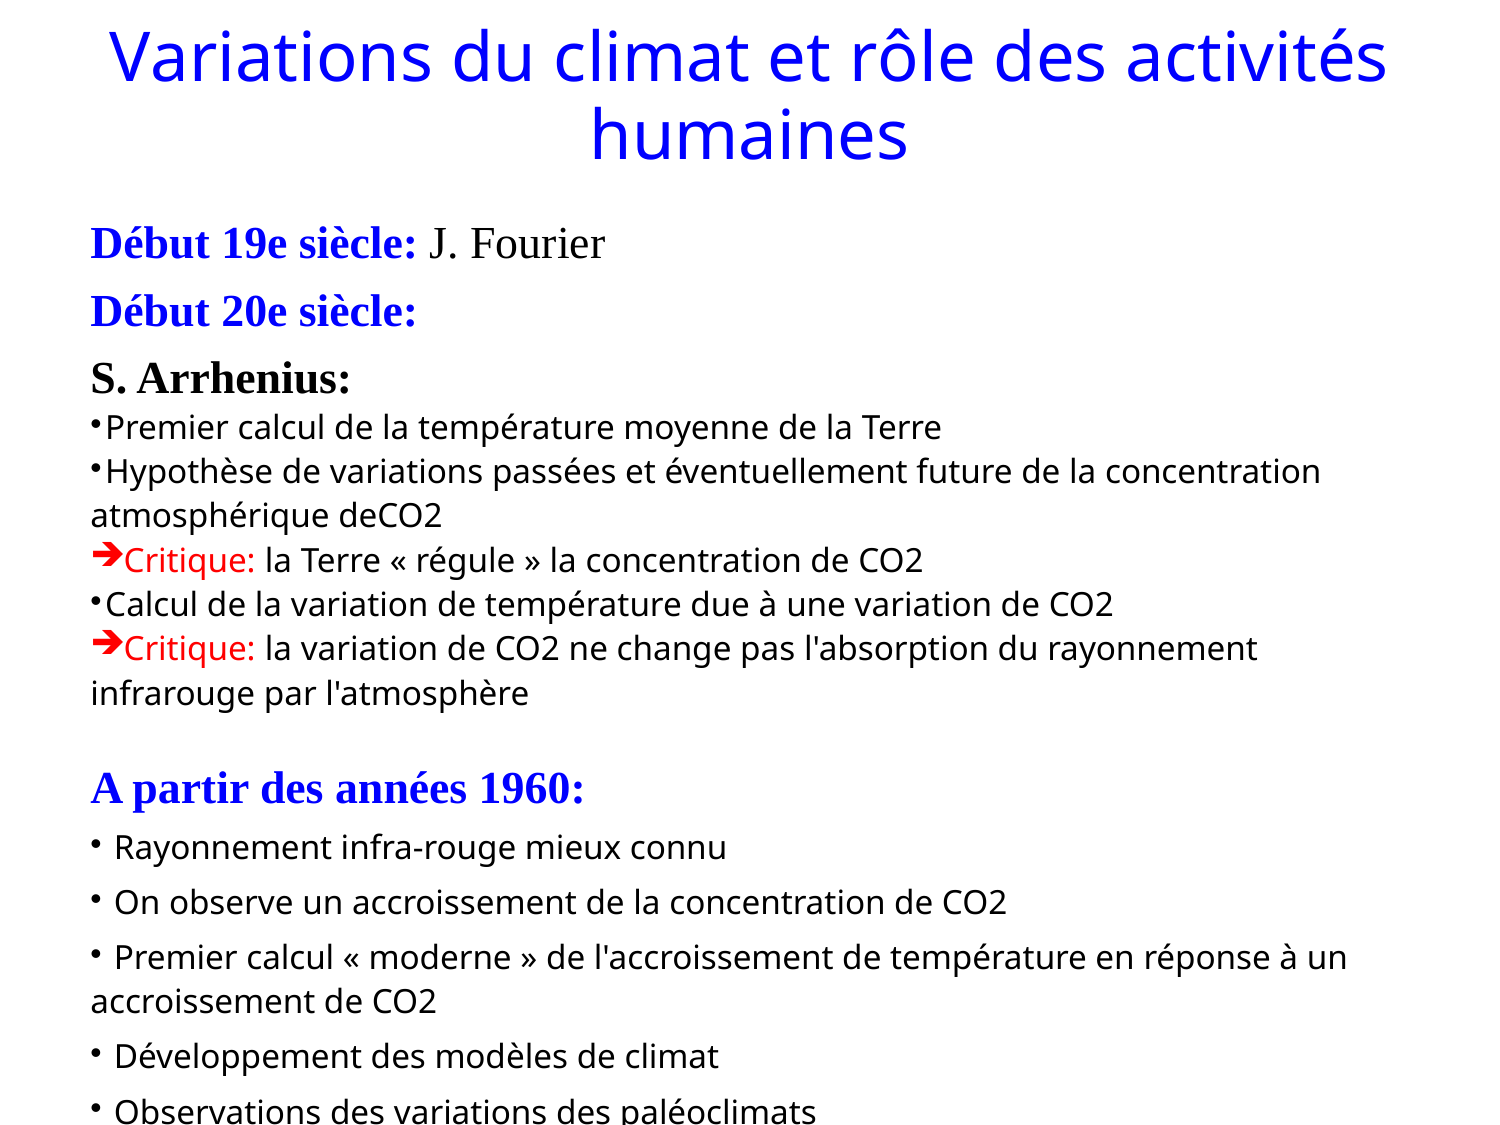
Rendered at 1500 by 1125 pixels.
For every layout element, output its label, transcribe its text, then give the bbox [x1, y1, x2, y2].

text_box Début 19e siècle: J. Fourier Début 20e siècle: S. Arrhenius: Premier calcul de la température moyenne de la Terre Hypothèse de variations passées et éventuellement future de la concentration atmosphérique deCO2 Critique: la Terre « régule » la concentration de CO2 Calcul de la variation de température due à une variation de CO2 Critique: la variation de CO2 ne change pas l'absorption du rayonnement infrarouge par l'atmosphère A partir des années 1960: Rayonnement infra-rouge mieux connu On observe un accroissement de la concentration de CO2 Premier calcul « moderne » de l'accroissement de température en réponse à un accroissement de CO2 Développement des modèles de climat Observations des variations des paléoclimats [76, 211, 1393, 1084]
title Variations du climat et rôle des activités humaines [74, 15, 1425, 183]
